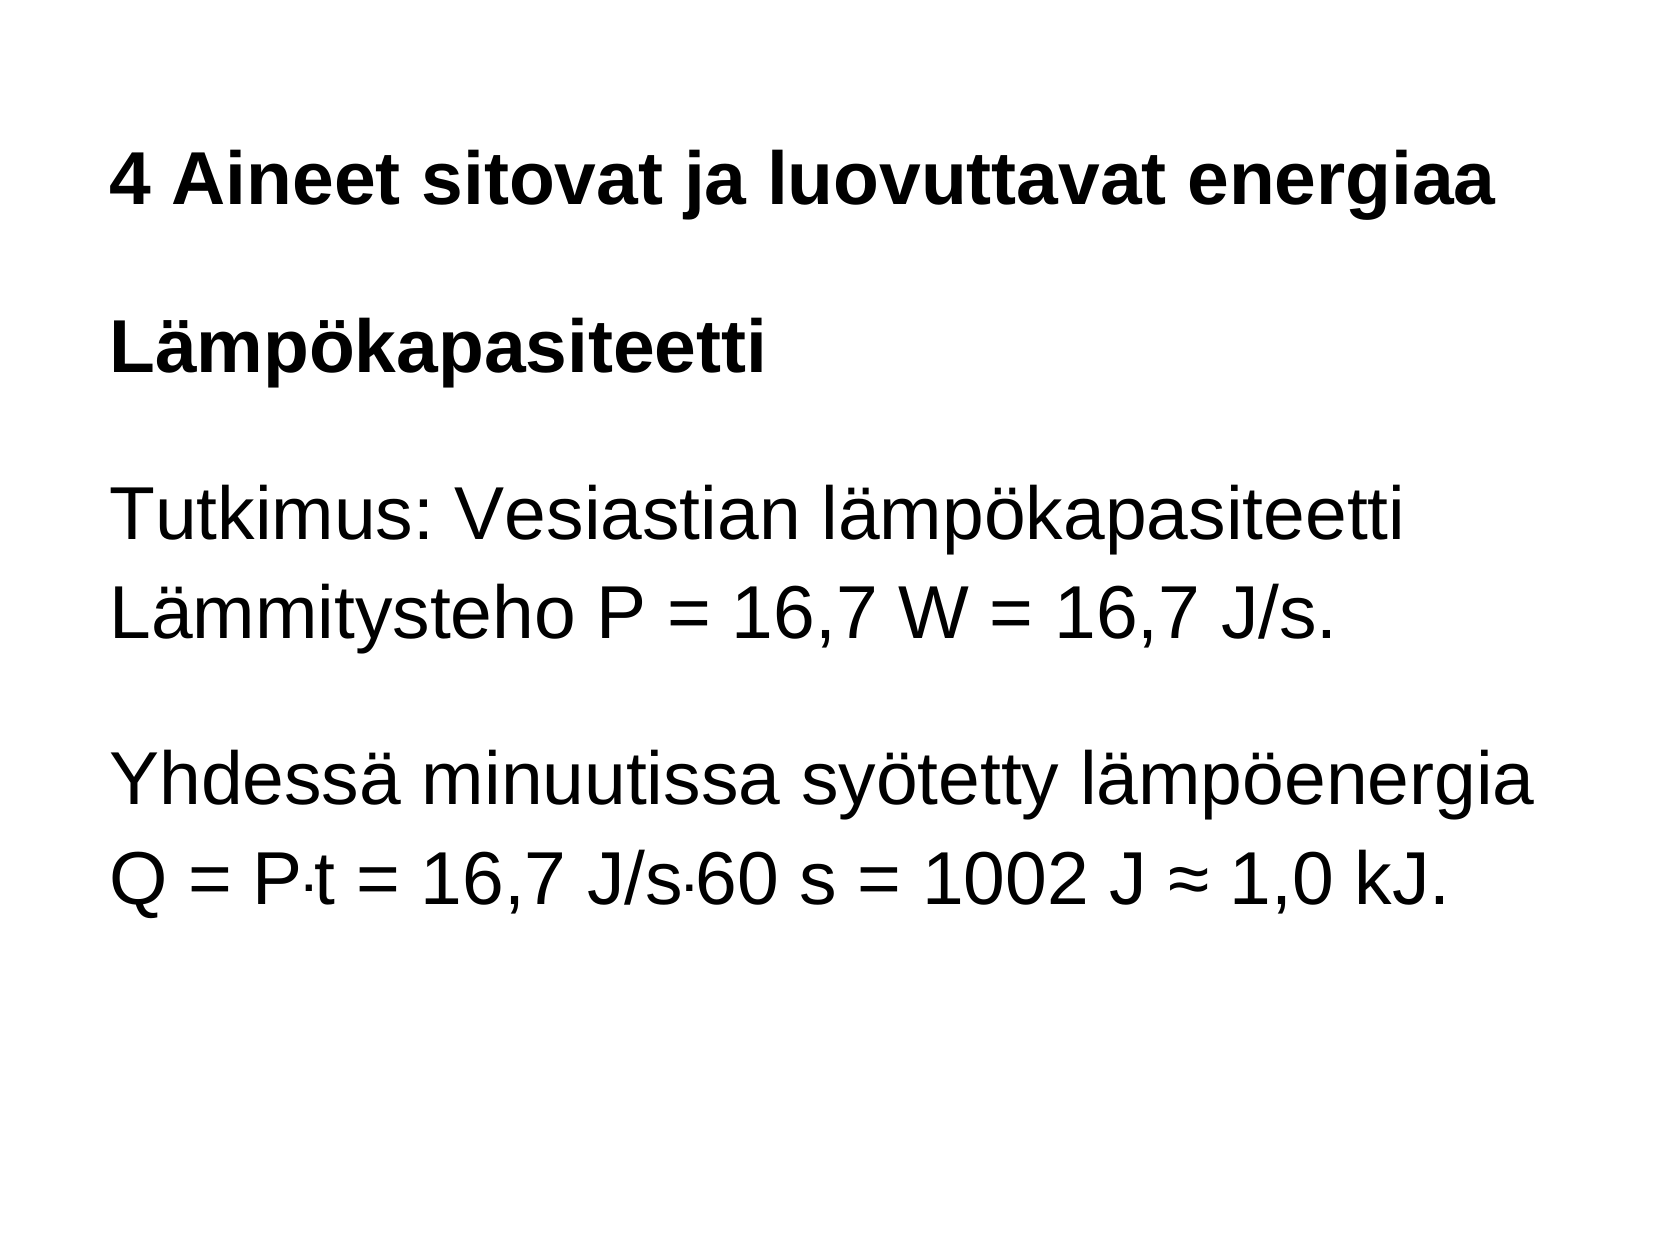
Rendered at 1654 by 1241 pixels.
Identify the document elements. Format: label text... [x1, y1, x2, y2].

text_box 4 Aineet sitovat ja luovuttavat energiaa Lämpökapasiteetti Tutkimus: Vesiastian lämpökapasiteetti Lämmitysteho P = 16,7 W = 16,7 J/s. Yhdessä minuutissa syötetty lämpöenergia Q = P.t = 16,7 J/s.60 s = 1002 J ≈ 1,0 kJ. [94, 129, 1593, 1063]
